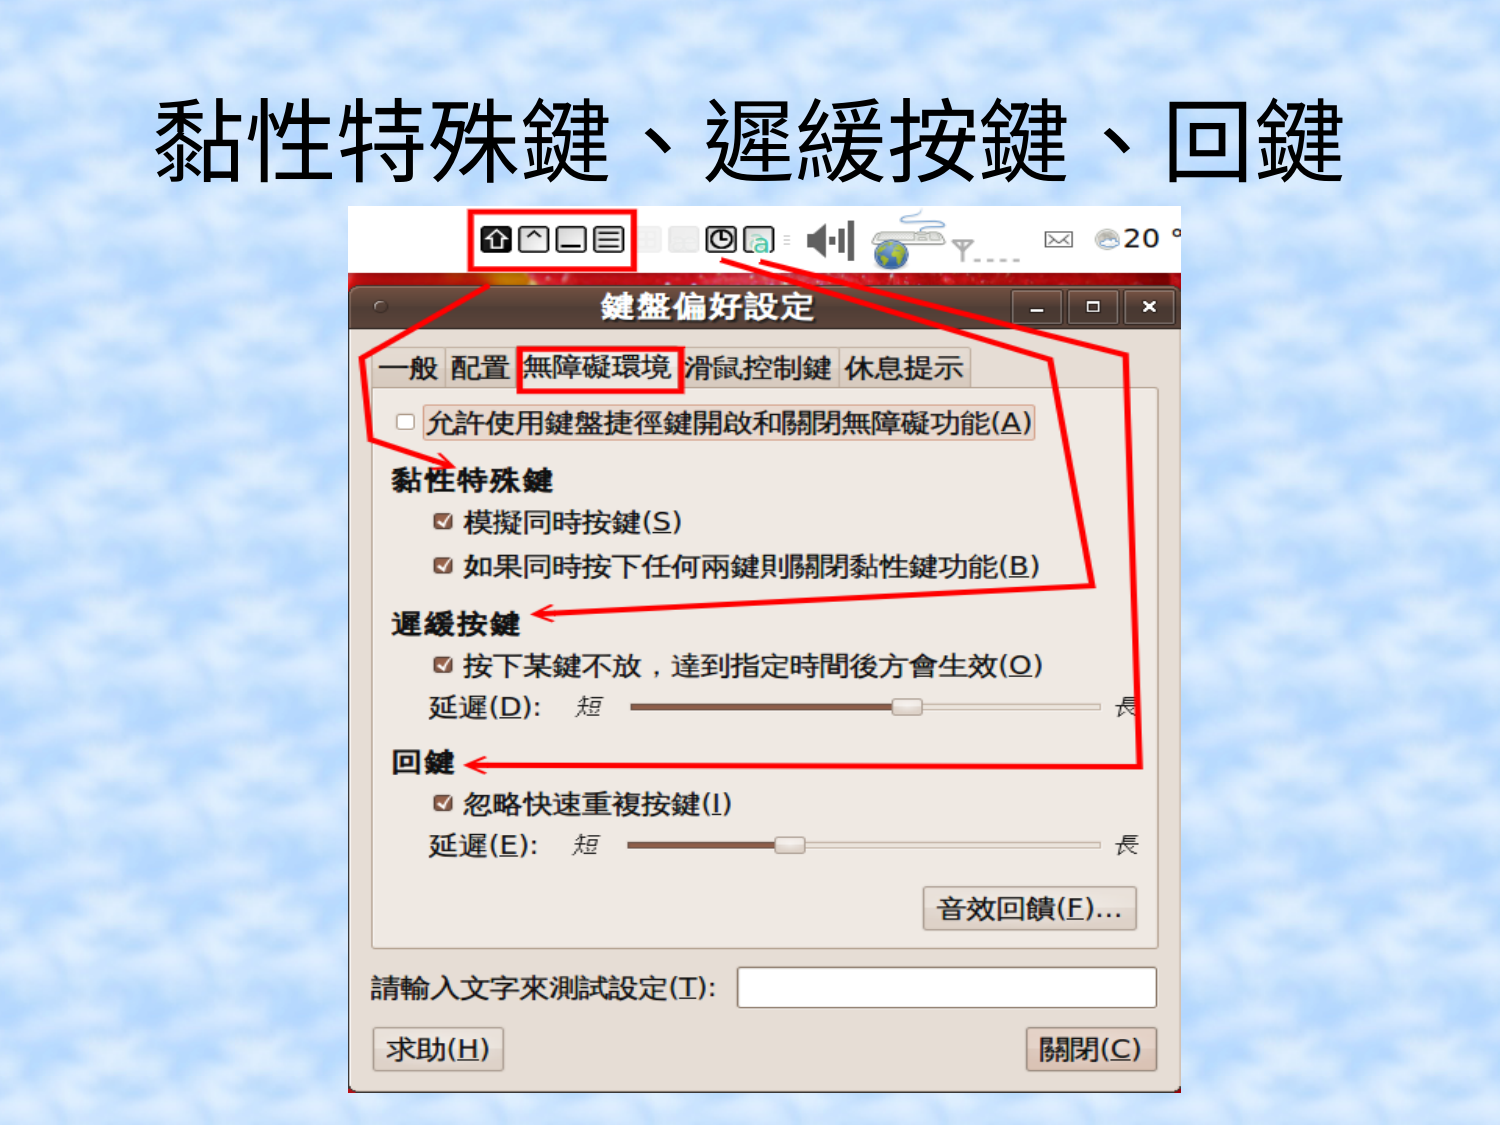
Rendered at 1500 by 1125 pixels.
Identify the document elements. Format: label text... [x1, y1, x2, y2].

picture [0, 0, 1500, 1125]
title 黏性特殊鍵、遲緩按鍵、回鍵 [75, 20, 1425, 257]
